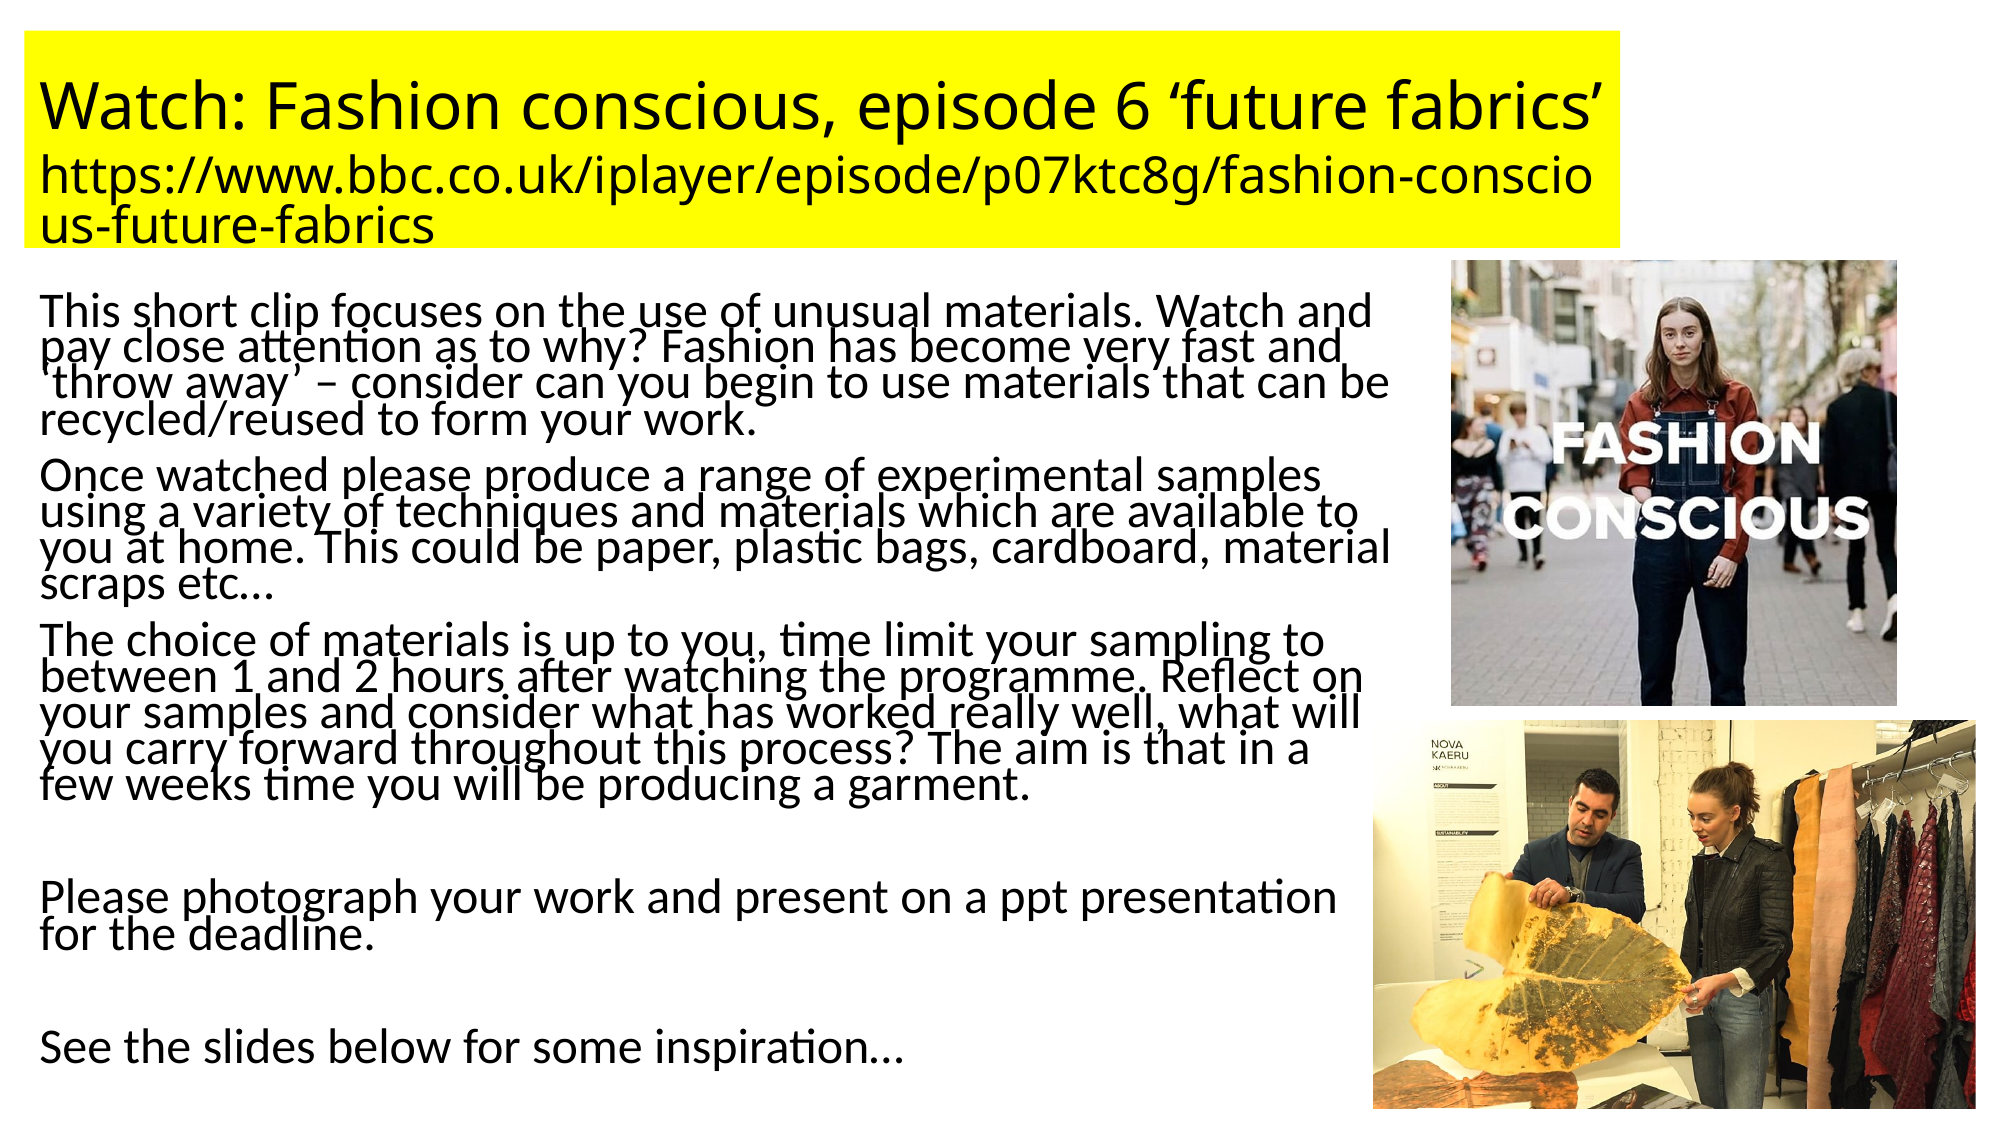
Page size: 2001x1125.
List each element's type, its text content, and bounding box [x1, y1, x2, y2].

picture [1451, 260, 1897, 706]
title Watch: Fashion conscious, episode 6 ‘future fabrics’ https://www.bbc.co.uk/iplayer/episode/p07ktc8g/fashion-conscious-future-fabrics [24, 30, 1621, 248]
list This short clip focuses on the use of unusual materials. Watch and pay close attention as to why? Fashion has become very fast and ‘throw away’ – consider can you begin to use materials that can be recycled/reused to form your work. Once watched please produce a range of experimental samples using a variety of techniques and materials which are available to you at home. This could be paper, plastic bags, cardboard, material scraps etc… The choice of materials is up to you, time limit your sampling to between 1 and 2 hours after watching the programme. Reflect on your samples and consider what has worked really well, what will you carry forward throughout this process? The aim is that in a few weeks time you will be producing a garment. Please photograph your work and present on a ppt presentation for the deadline. See the slides below for some inspiration… [24, 290, 1408, 1095]
picture [1373, 720, 1976, 1109]
